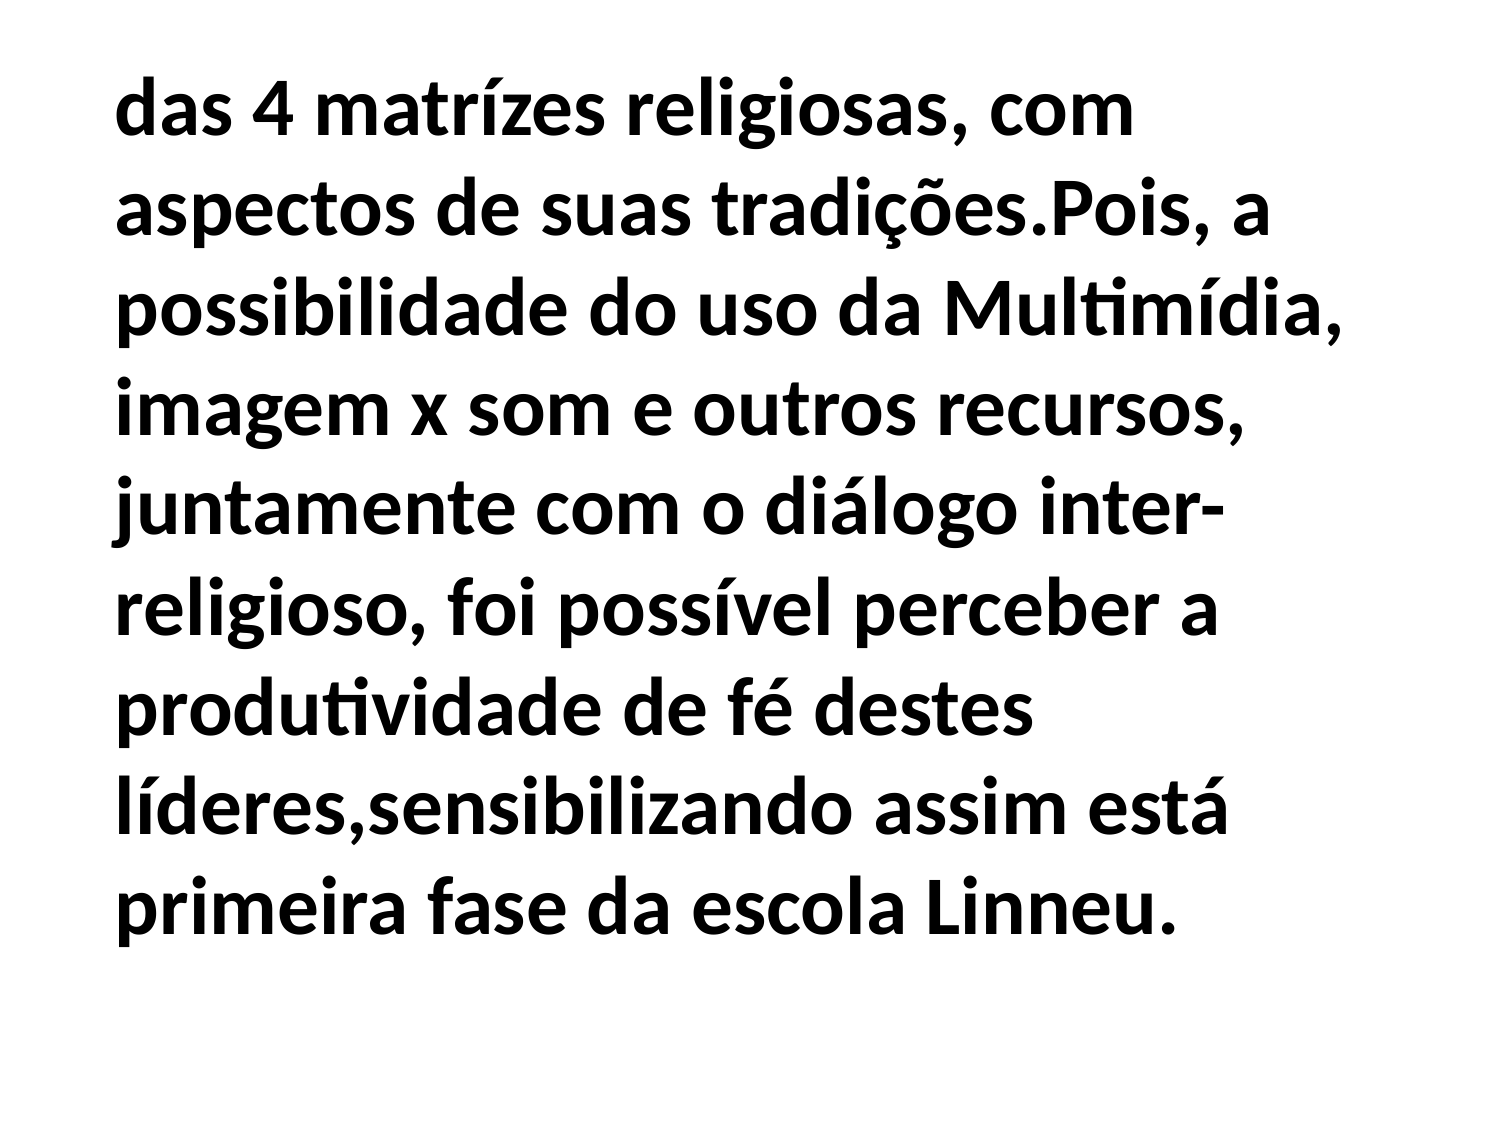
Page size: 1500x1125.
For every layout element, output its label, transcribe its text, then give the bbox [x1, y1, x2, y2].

list das 4 matrízes religiosas, com aspectos de suas tradições.Pois, a possibilidade do uso da Multimídia, imagem x som e outros recursos, juntamente com o diálogo inter-religioso, foi possível perceber a produtividade de fé destes líderes,sensibilizando assim está primeira fase da escola Linneu. [100, 44, 1425, 1012]
